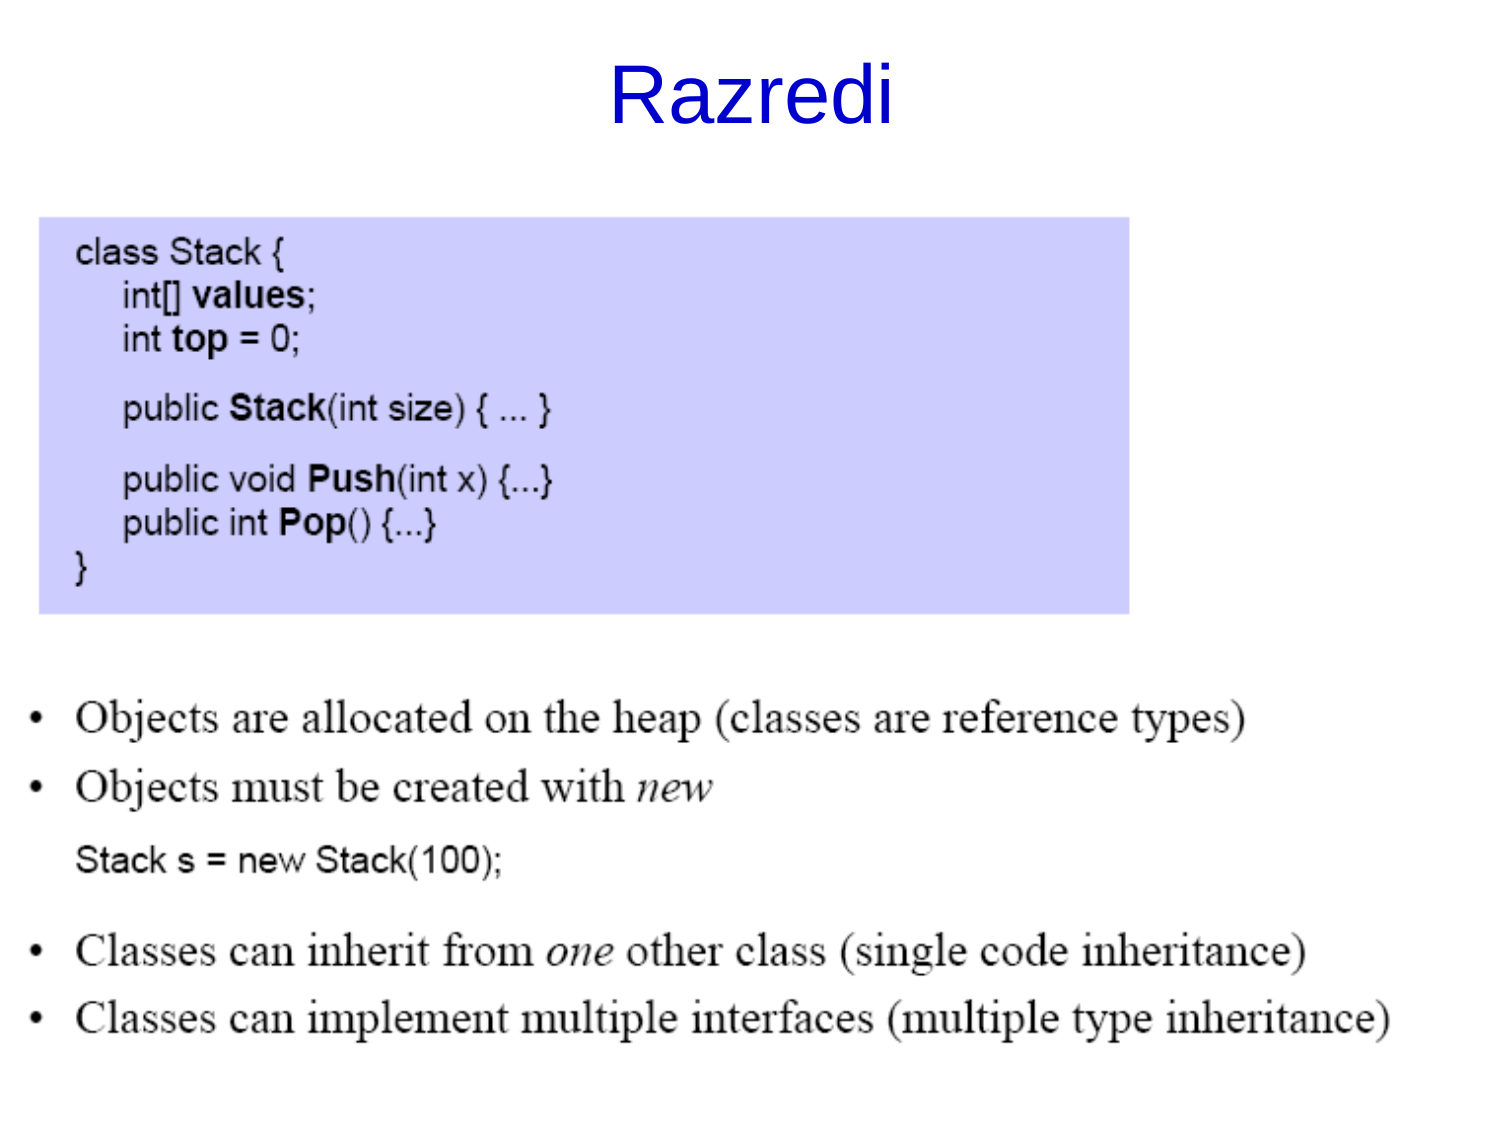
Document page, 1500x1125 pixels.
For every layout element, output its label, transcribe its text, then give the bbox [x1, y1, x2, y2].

text_box [0, 189, 1471, 1061]
title Razredi [76, 30, 1427, 149]
